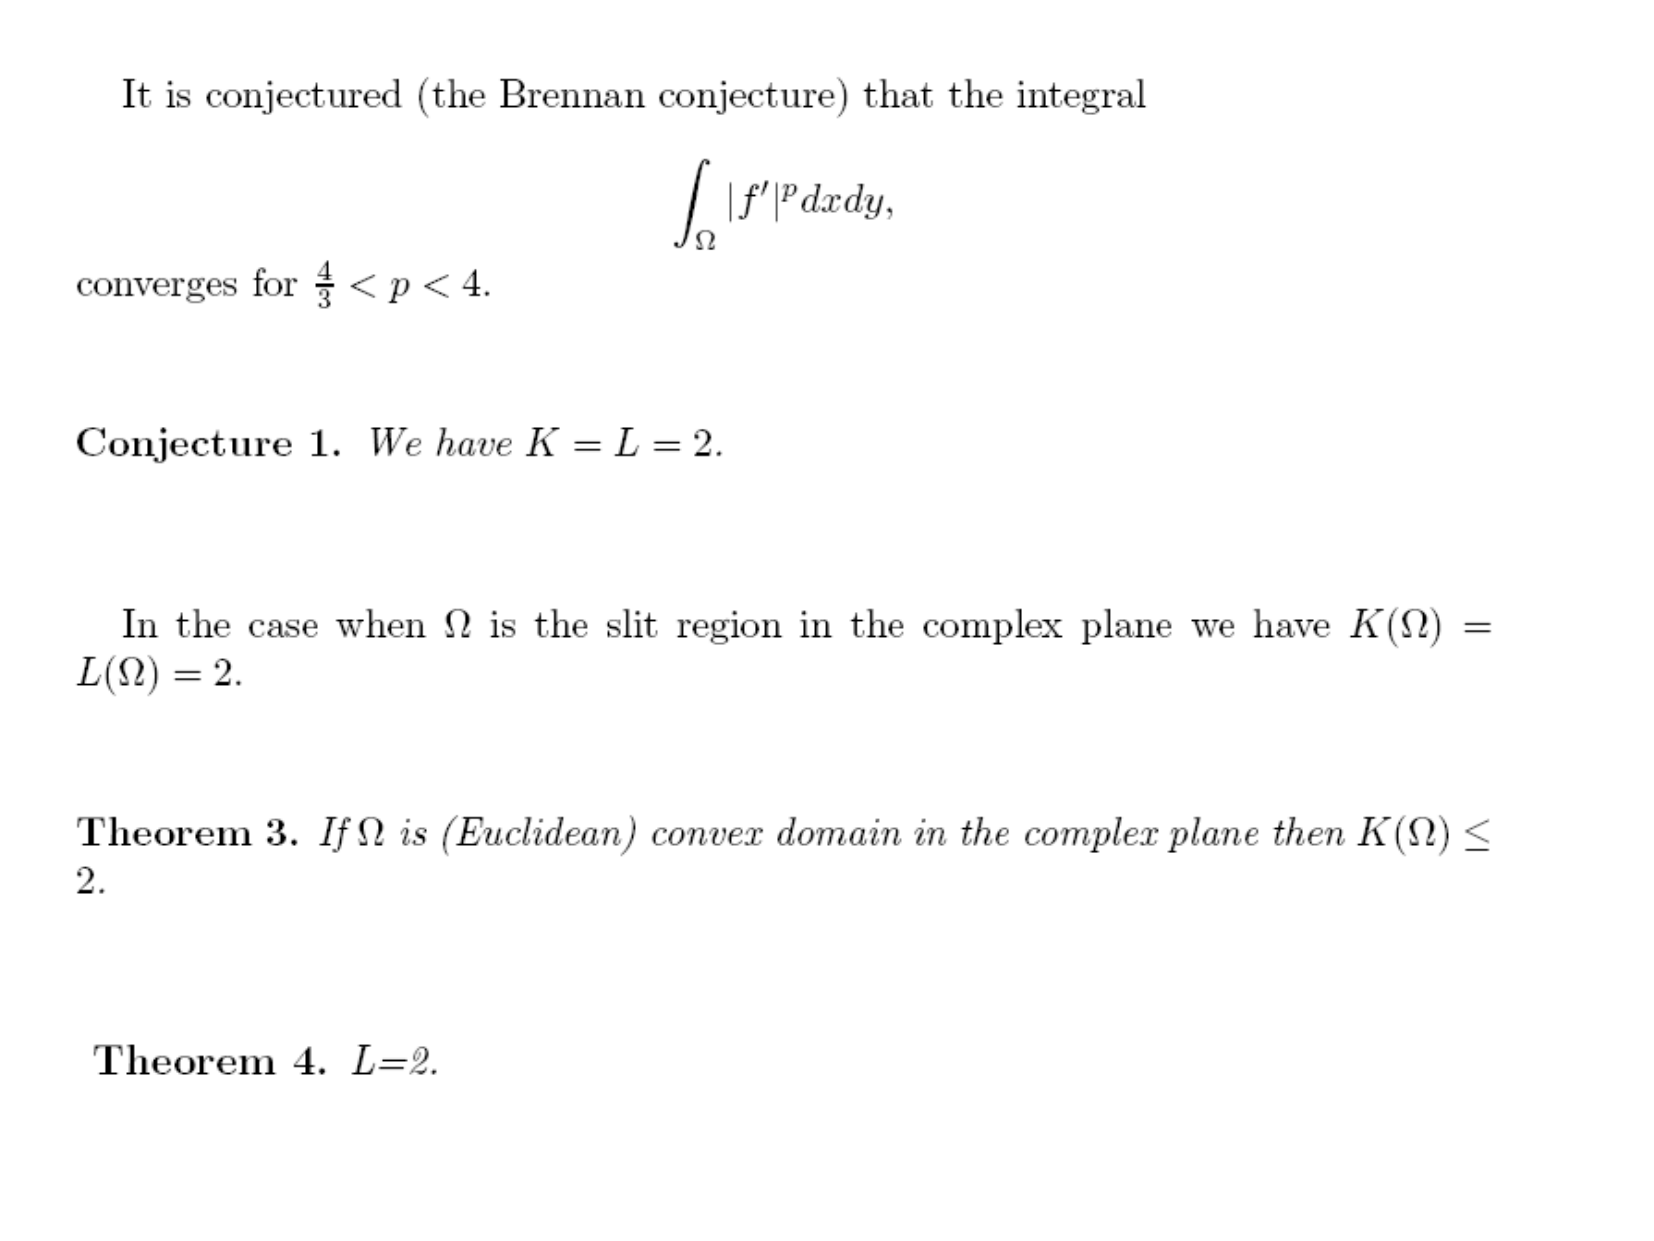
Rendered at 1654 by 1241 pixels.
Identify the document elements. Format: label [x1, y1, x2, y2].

picture [0, 26, 1654, 1126]
